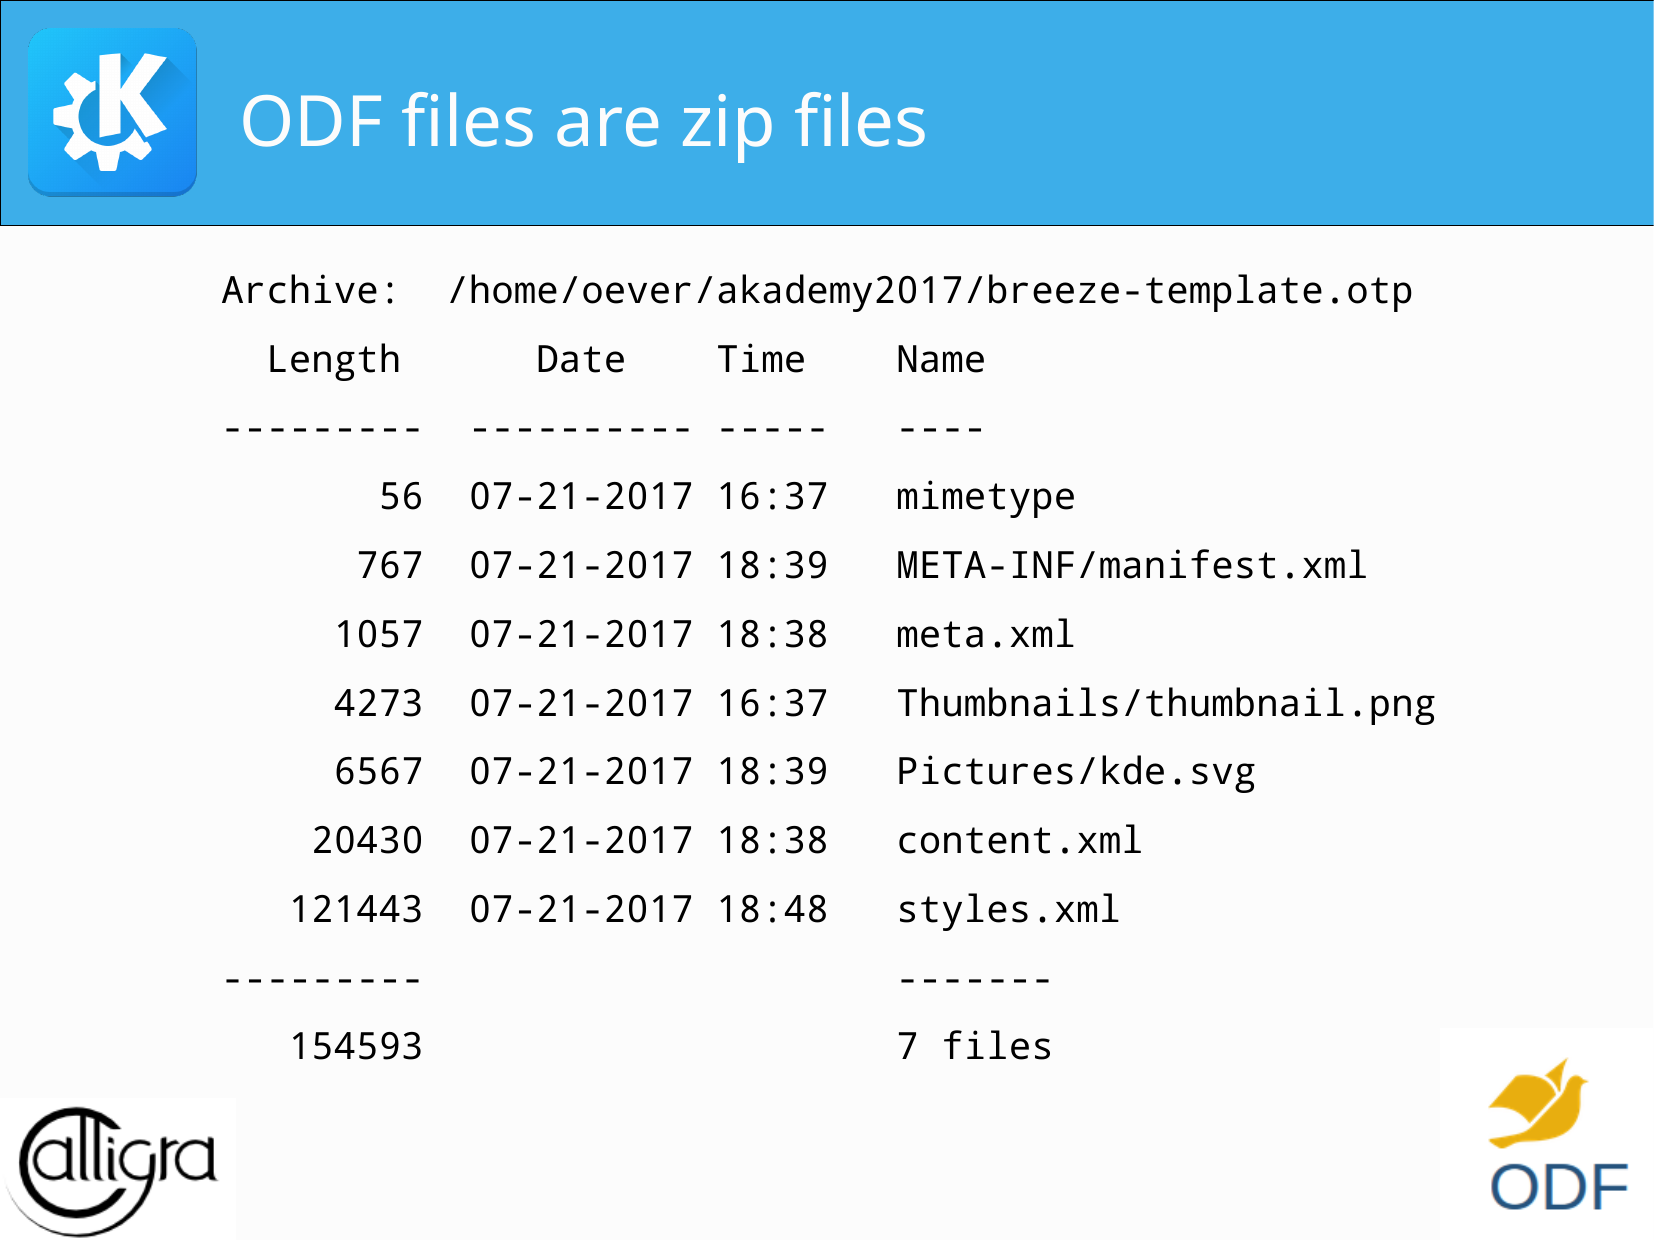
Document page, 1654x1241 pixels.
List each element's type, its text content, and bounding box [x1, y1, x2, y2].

picture [0, 1098, 237, 1241]
title ODF files are zip files [225, 14, 1575, 222]
picture [1440, 1146, 1654, 1241]
text_box Archive: /home/oever/akademy2017/breeze-template.otp Length Date Time Name --------- ---------- ----- ---- 56 07-21-2017 16:37 mimetype 767 07-21-2017 18:39 META-INF/manifest.xml 1057 07-21-2017 18:38 meta.xml 4273 07-21-2017 16:37 Thumbnails/thumbnail.png 6567 07-21-2017 18:39 Pictures/kde.svg 20430 07-21-2017 18:38 content.xml 121443 07-21-2017 18:48 styles.xml --------- ------- 154593 7 files [206, 261, 1654, 1146]
picture [11, 11, 213, 213]
